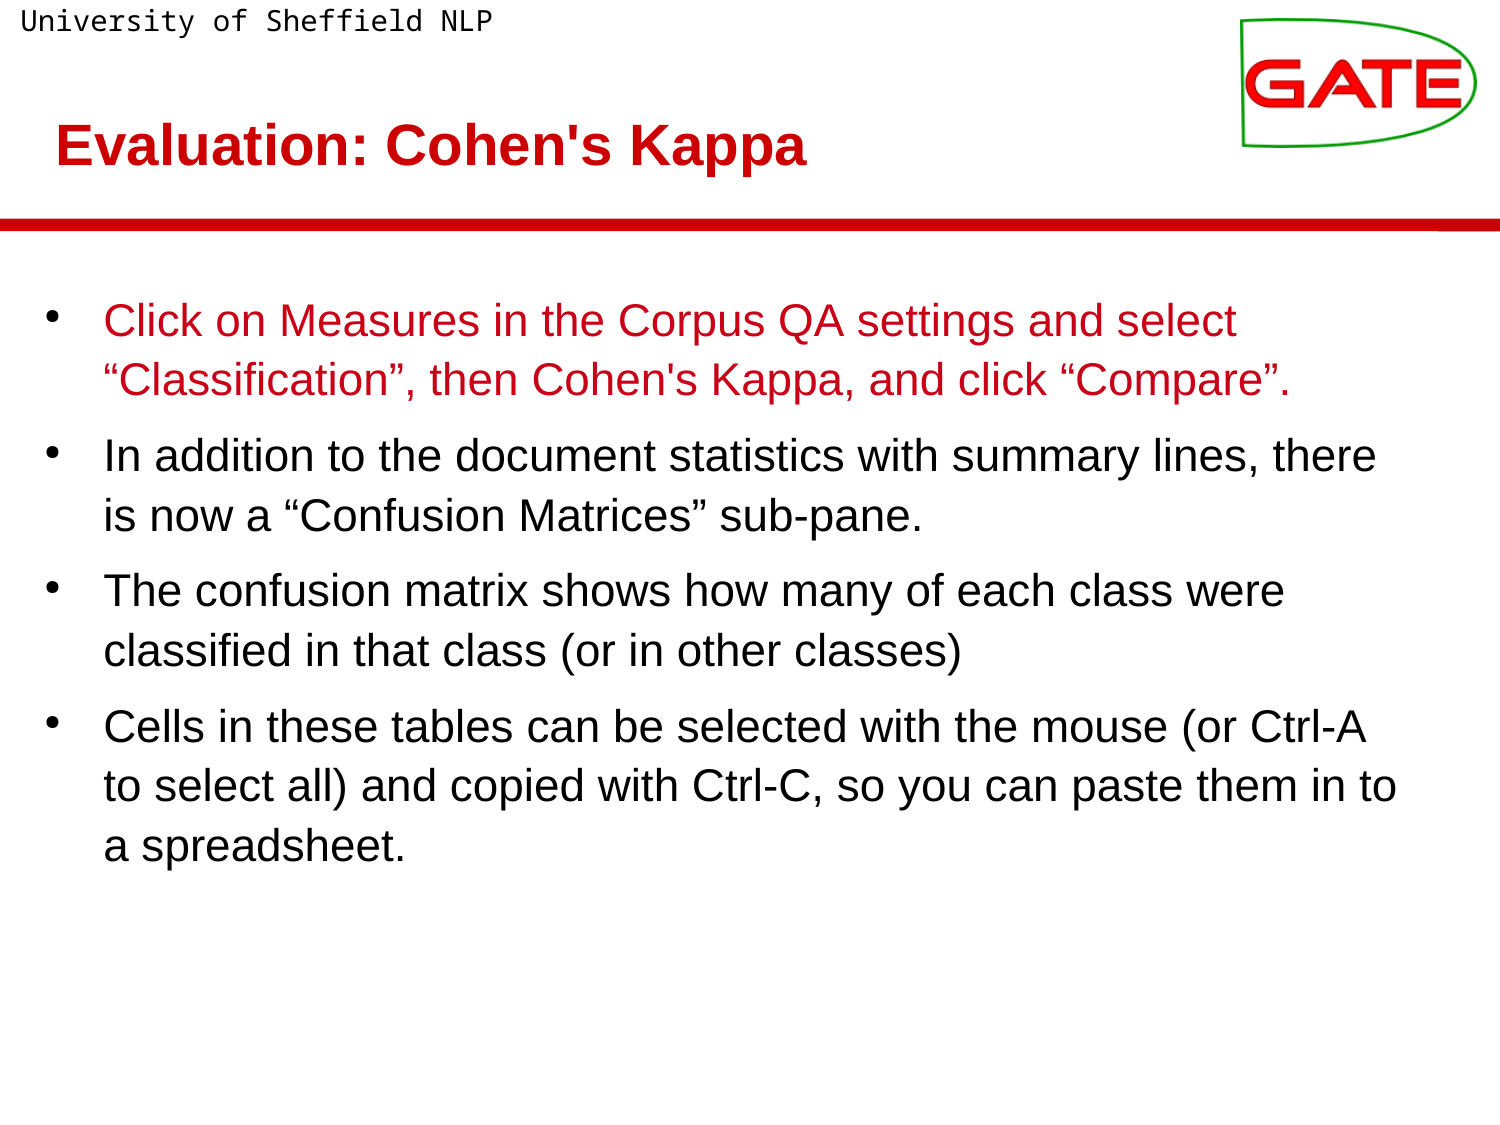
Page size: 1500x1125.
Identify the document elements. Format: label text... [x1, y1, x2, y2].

title Evaluation: Cohen's Kappa [41, 37, 1391, 254]
picture [1240, 18, 1477, 148]
list Click on Measures in the Corpus QA settings and select “Classification”, then Cohen's Kappa, and click “Compare”. In addition to the document statistics with summary lines, there is now a “Confusion Matrices” sub-pane. The confusion matrix shows how many of each class were classified in that class (or in other classes) Cells in these tables can be selected with the mouse (or Ctrl-A to select all) and copied with Ctrl-C, so you can paste them in to a spreadsheet. [29, 278, 1419, 1093]
